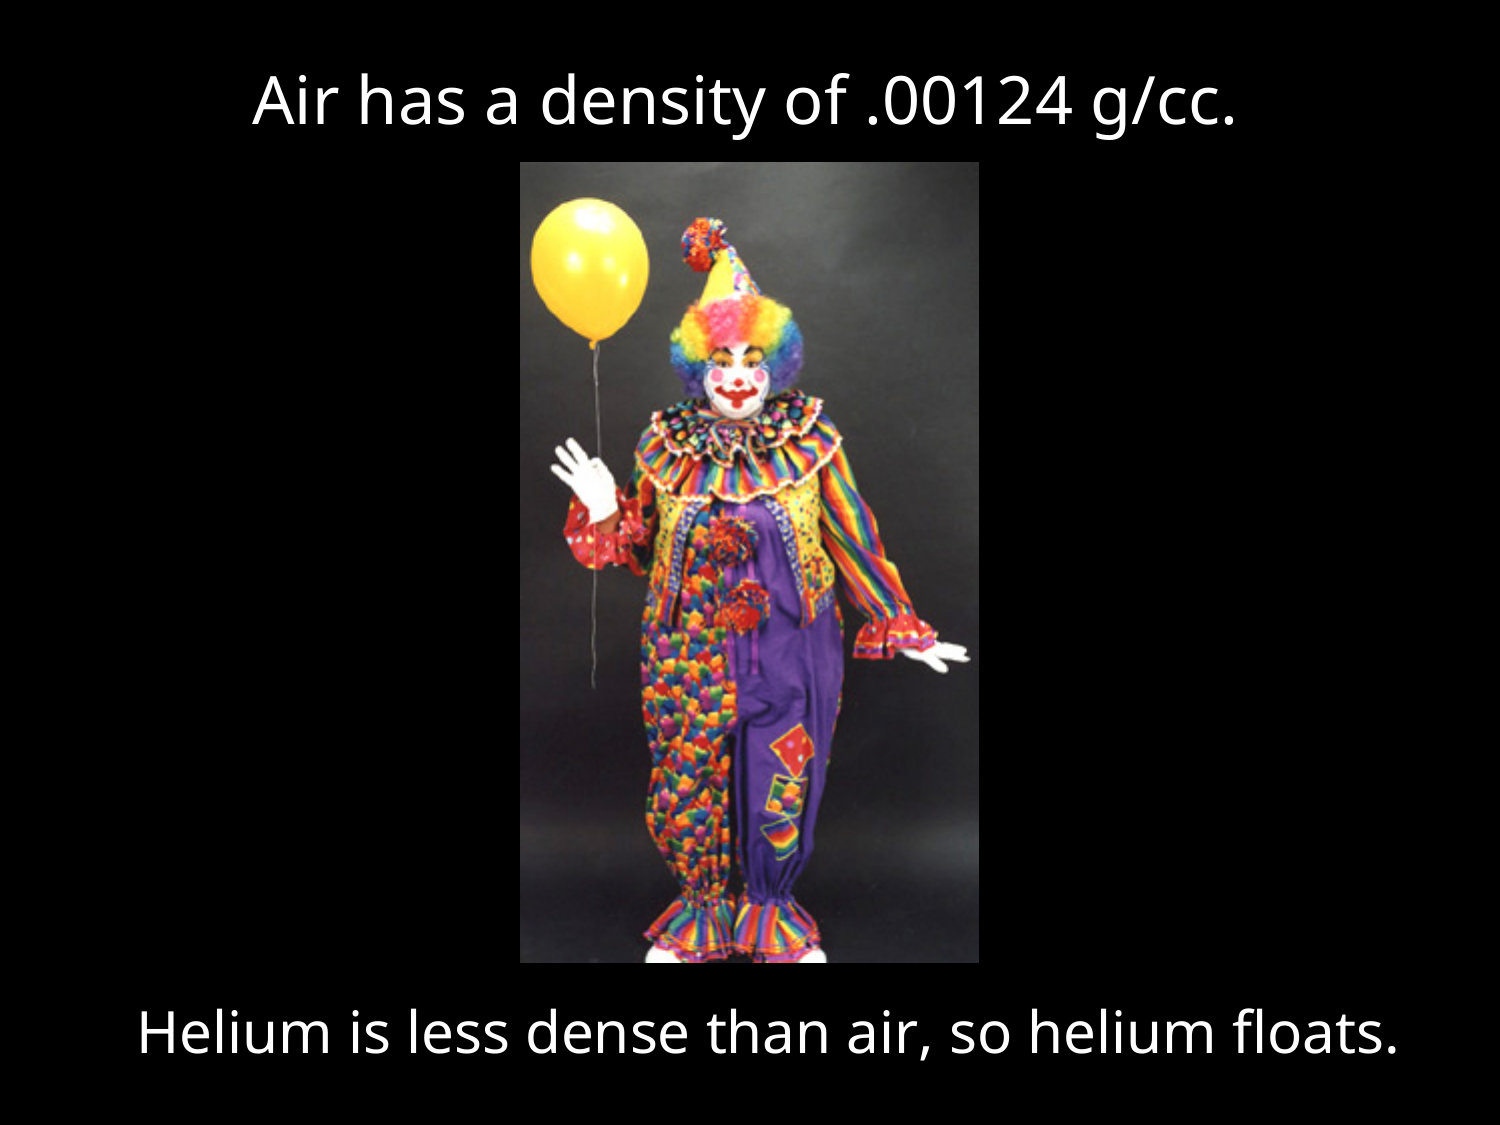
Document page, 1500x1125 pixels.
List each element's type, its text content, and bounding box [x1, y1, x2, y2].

picture [520, 162, 979, 963]
text_box Air has a density of .00124 g/cc. [237, 49, 1255, 146]
text_box Helium is less dense than air, so helium floats. [121, 987, 1416, 1073]
